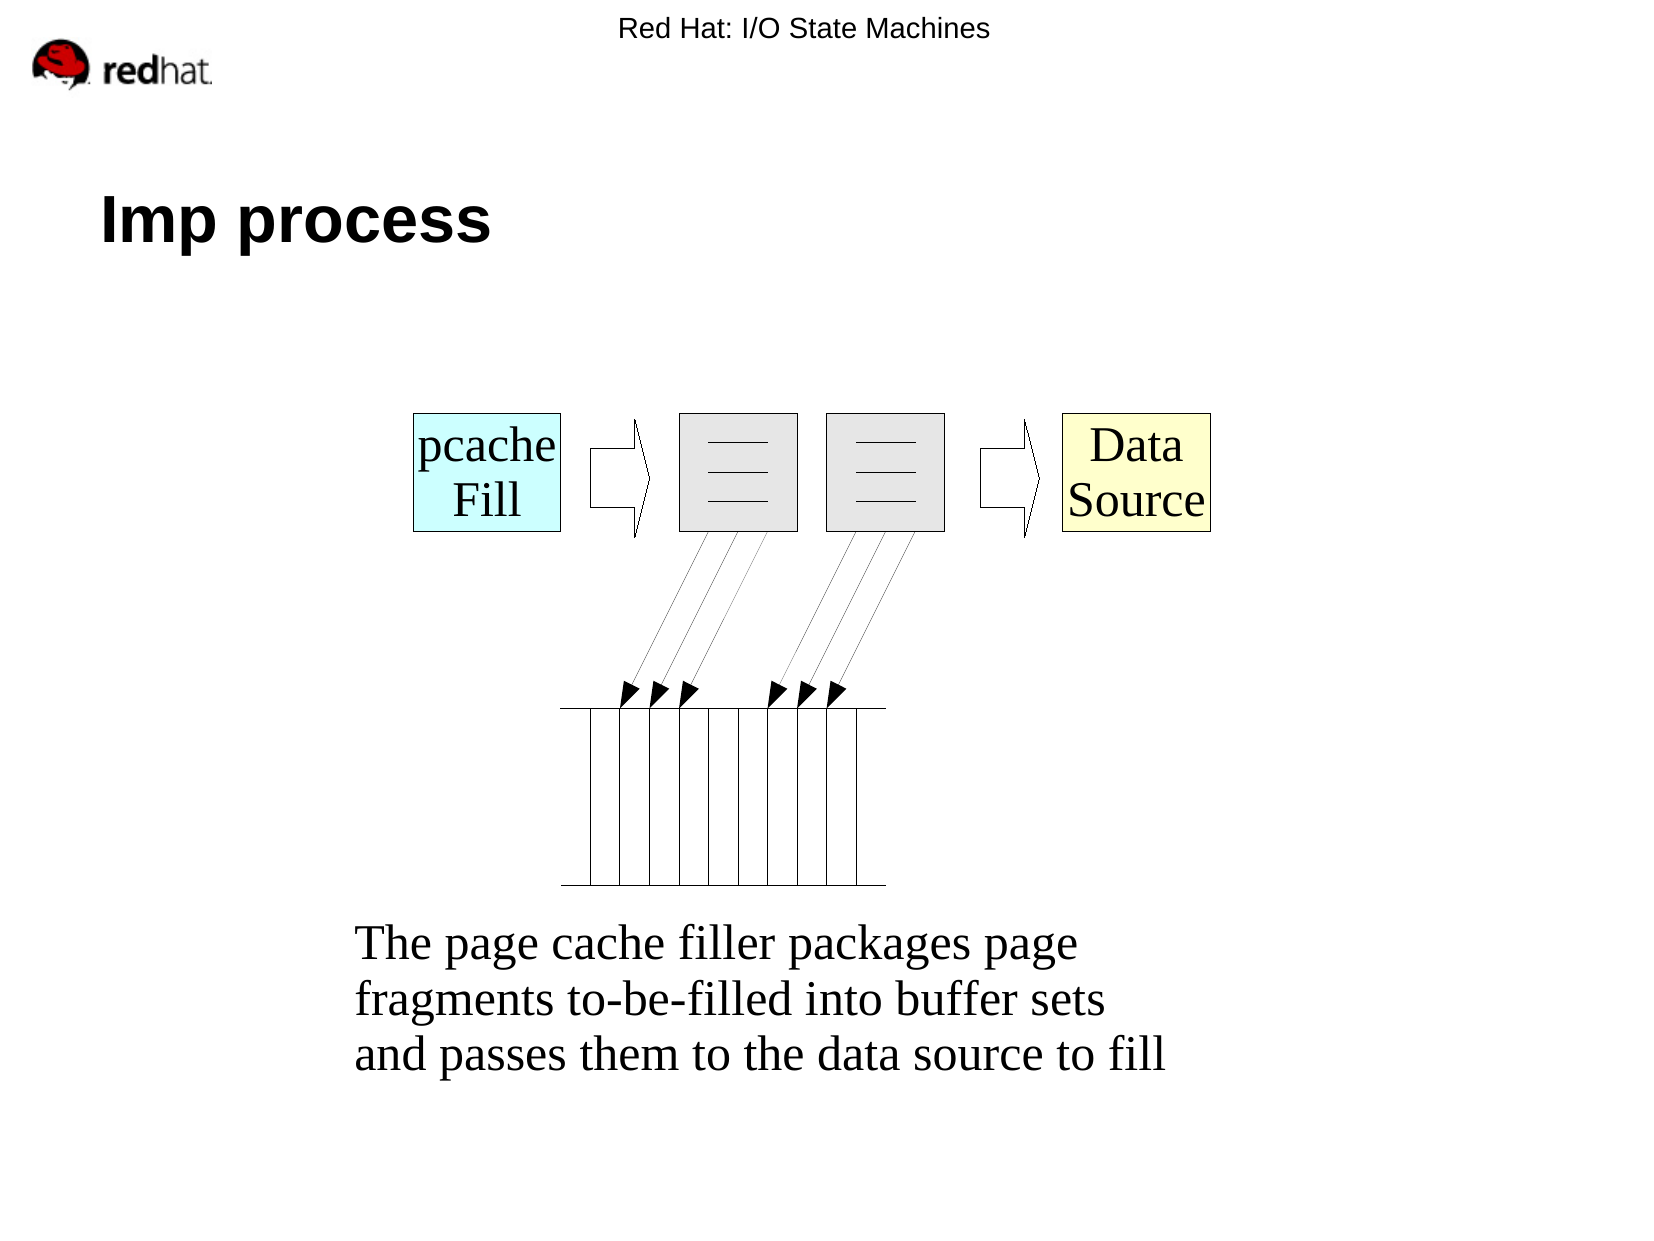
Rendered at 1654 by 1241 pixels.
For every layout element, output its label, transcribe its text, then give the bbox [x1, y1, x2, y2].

title Imp process [100, 164, 1506, 275]
text_box pcache Fill [413, 413, 561, 532]
picture [31, 37, 212, 98]
text_box [679, 413, 798, 532]
text_box [826, 413, 945, 532]
text_box The page cache filler packages page fragments to-be-filled into buffer sets and passes them to the data source to fill [354, 915, 1182, 1087]
text_box Data Source [1062, 413, 1211, 532]
